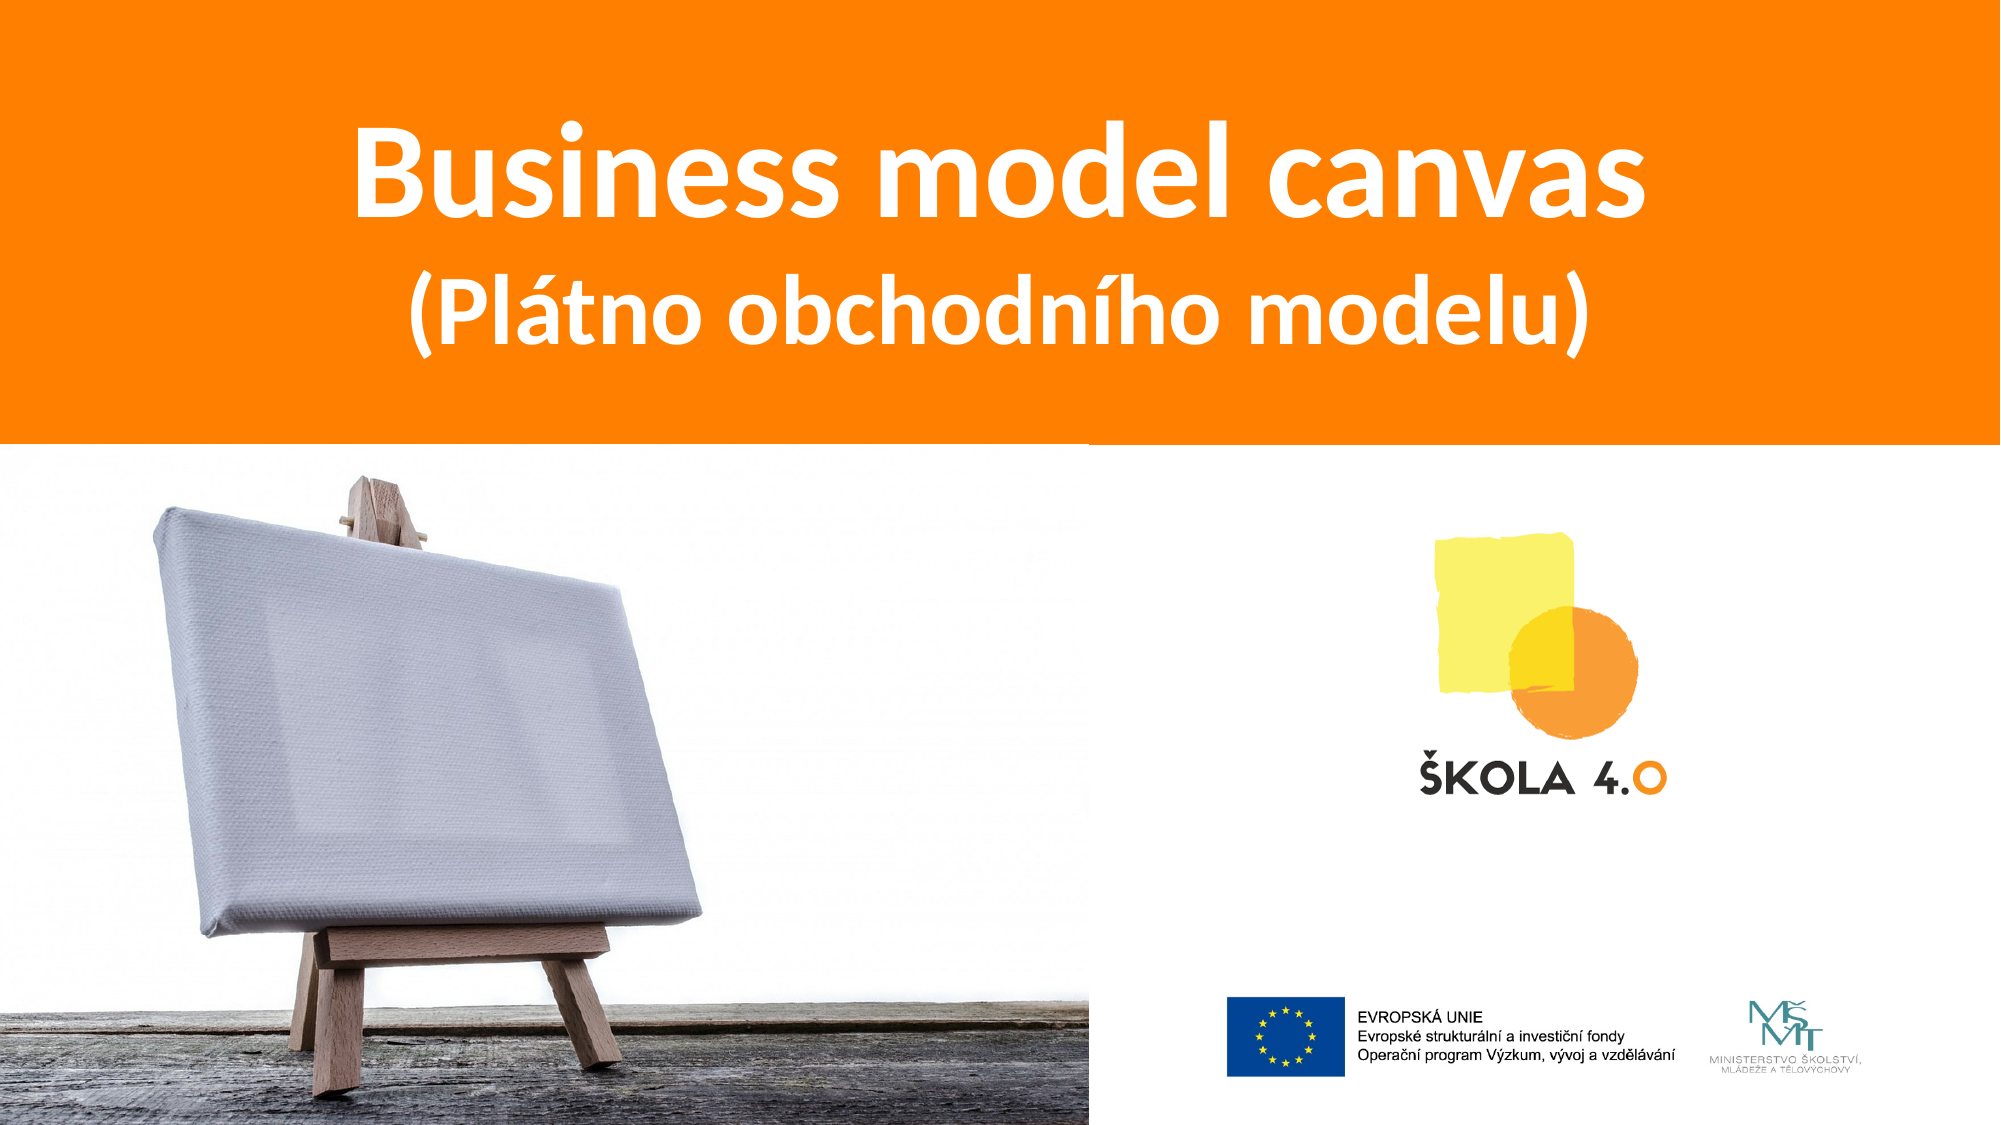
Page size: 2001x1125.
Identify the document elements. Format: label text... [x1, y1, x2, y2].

text_box Business model canvas (Plátno obchodního modelu) [0, 0, 2000, 445]
picture [0, 444, 1089, 1125]
picture [1346, 468, 1741, 859]
picture [1187, 957, 1900, 1116]
